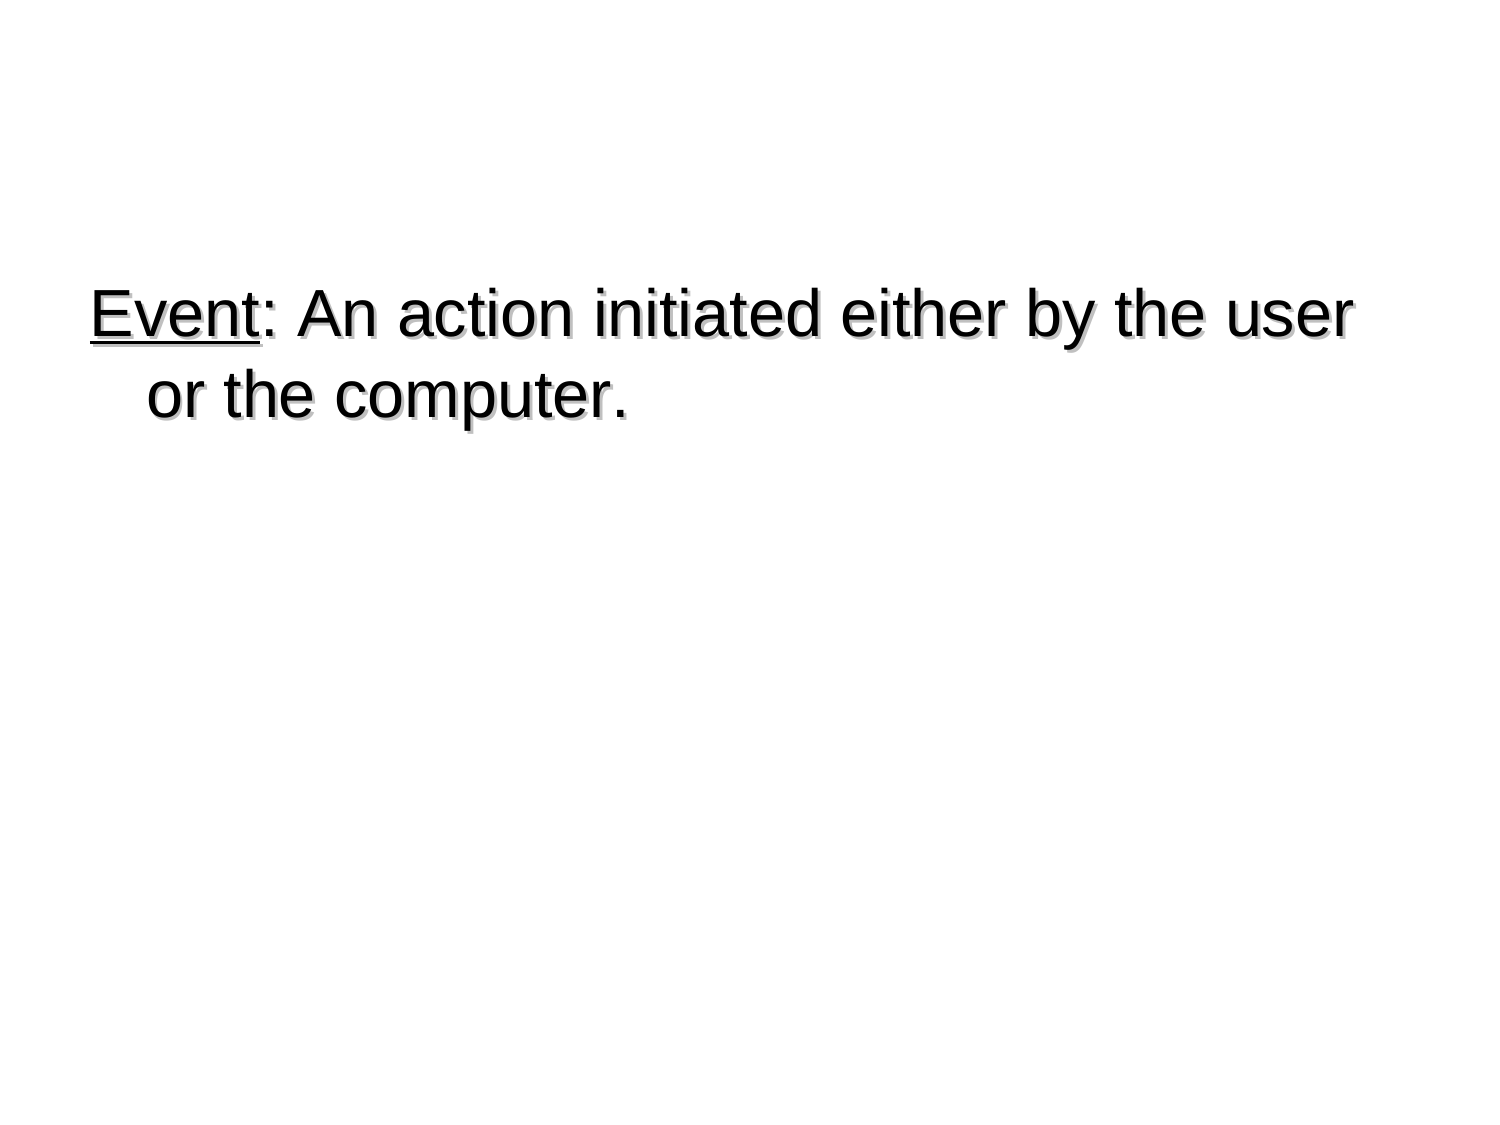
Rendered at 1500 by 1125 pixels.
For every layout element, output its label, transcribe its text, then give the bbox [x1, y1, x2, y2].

list Event: An action initiated either by the user or the computer. [75, 262, 1426, 1005]
